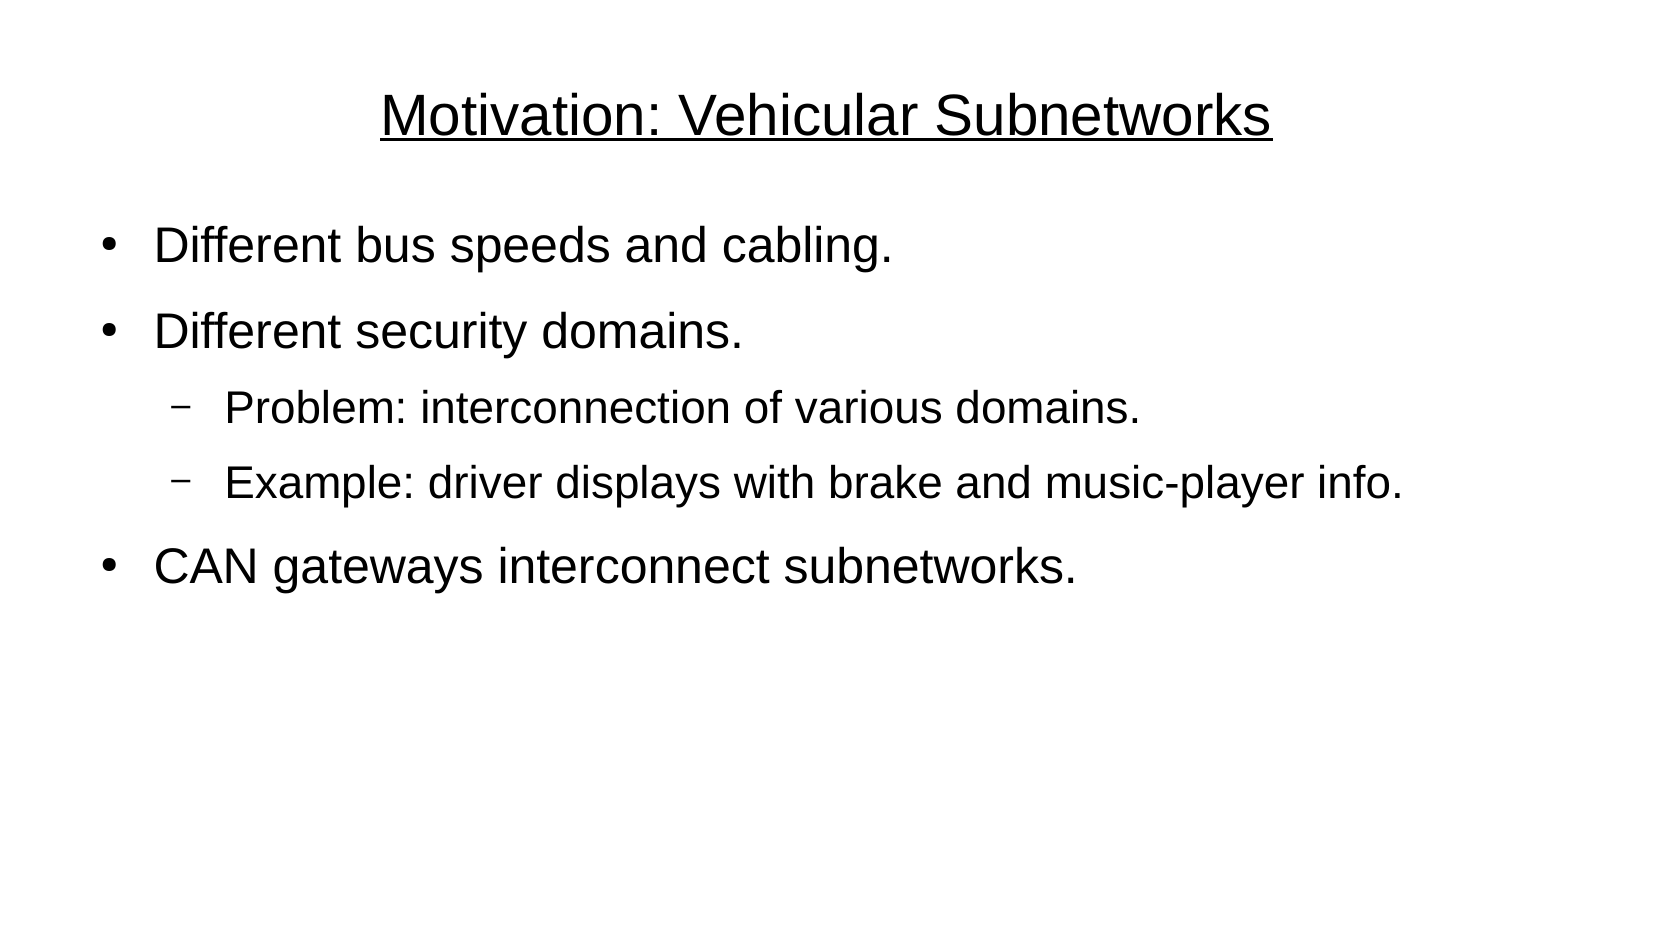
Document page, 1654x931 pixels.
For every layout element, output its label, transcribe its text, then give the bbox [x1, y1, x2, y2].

list Different bus speeds and cabling. Different security domains. Problem: interconnection of various domains. Example: driver displays with brake and music-player info. CAN gateways interconnect subnetworks. [82, 217, 1571, 758]
title Motivation: Vehicular Subnetworks [82, 37, 1571, 193]
